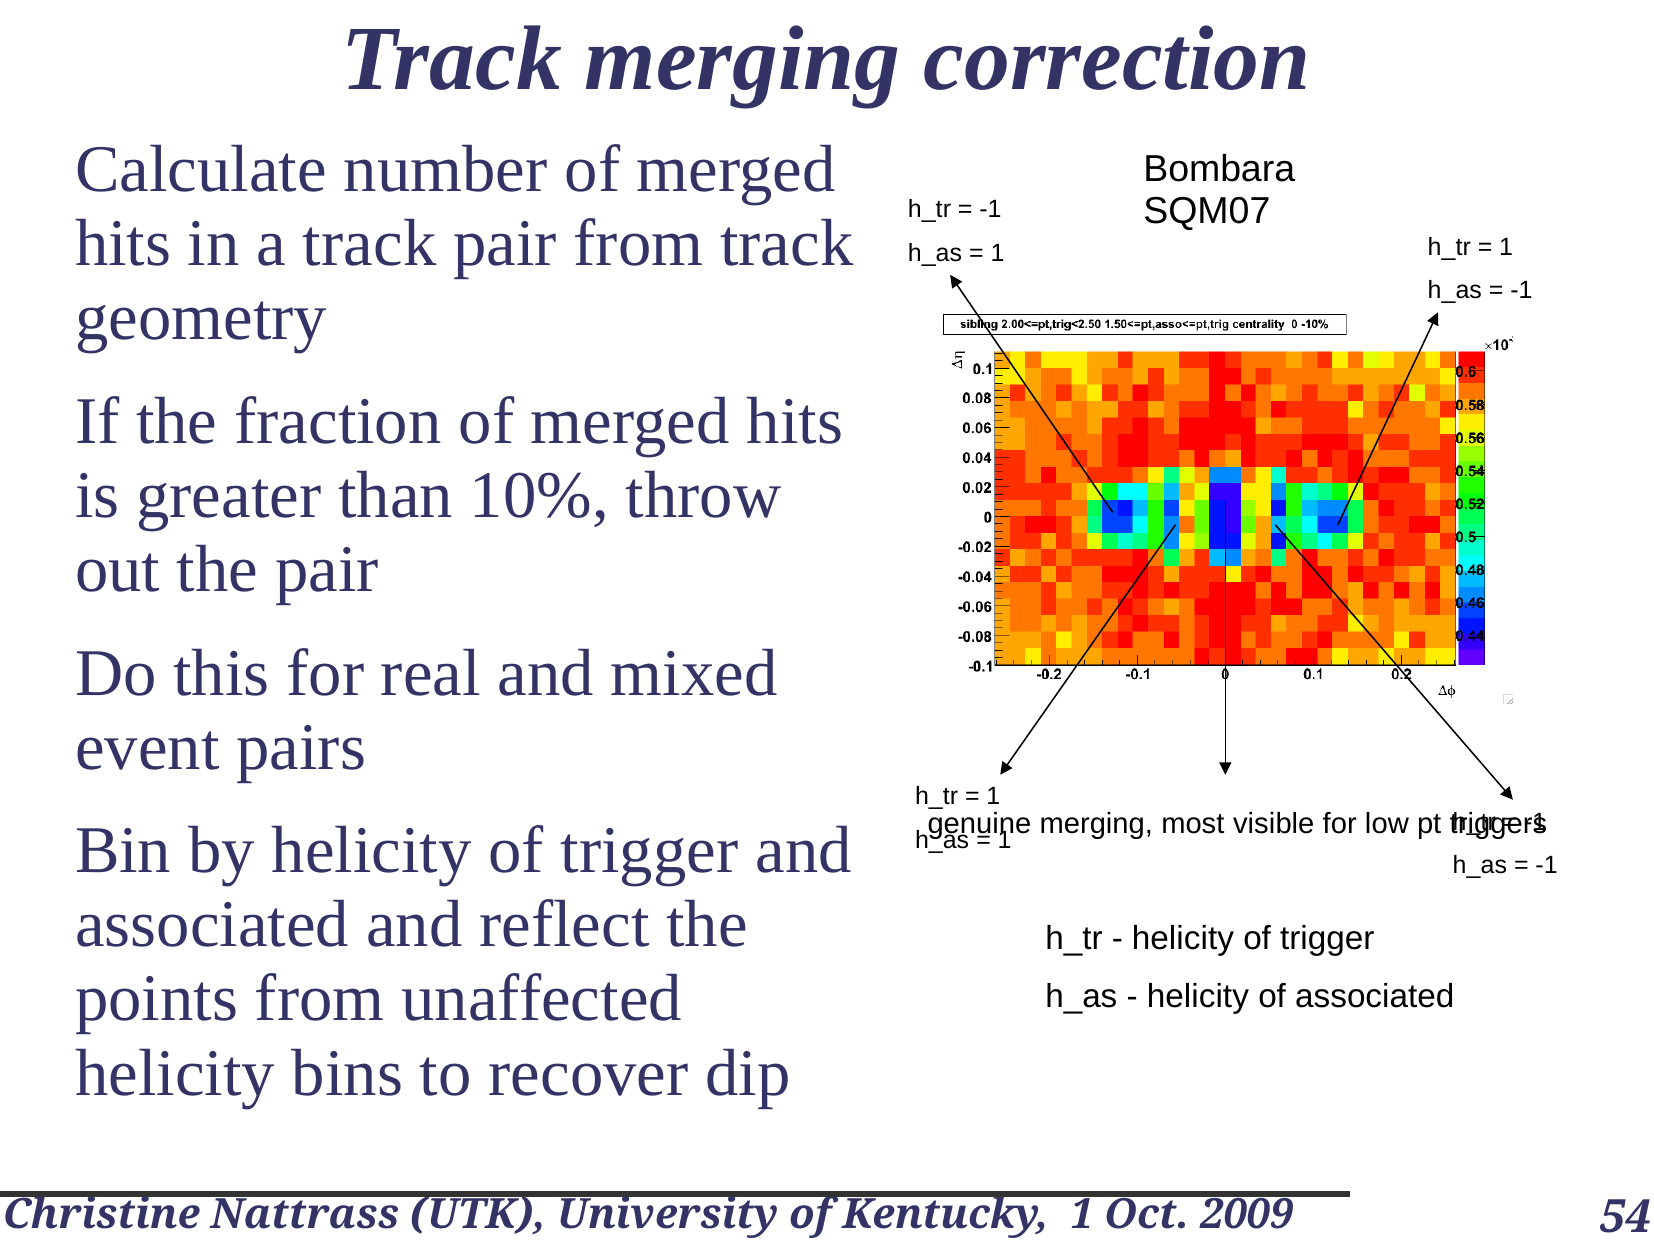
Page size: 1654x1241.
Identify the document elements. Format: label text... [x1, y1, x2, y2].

title Track merging correction [82, 0, 1571, 163]
text_box h_tr - helicity of trigger h_as - helicity of associated [1030, 912, 1471, 1023]
text_box h_tr = -1 h_as = -1 [1437, 799, 1573, 887]
text_box Bombara SQM07 [1128, 140, 1354, 240]
text_box h_tr = 1 h_as = 1 [900, 774, 1028, 862]
list Calculate number of merged hits in a track pair from track geometry If the fraction of merged hits is greater than 10%, throw out the pair Do this for real and mixed event pairs Bin by helicity of trigger and associated and reflect the points from unaffected helicity bins to recover dip [75, 132, 863, 1184]
text_box h_tr = -1 h_as = 1 [893, 187, 1020, 275]
picture [937, 312, 1513, 704]
text_box genuine merging, most visible for low pt triggers [912, 799, 1564, 848]
text_box h_tr = 1 h_as = -1 [1412, 224, 1548, 312]
